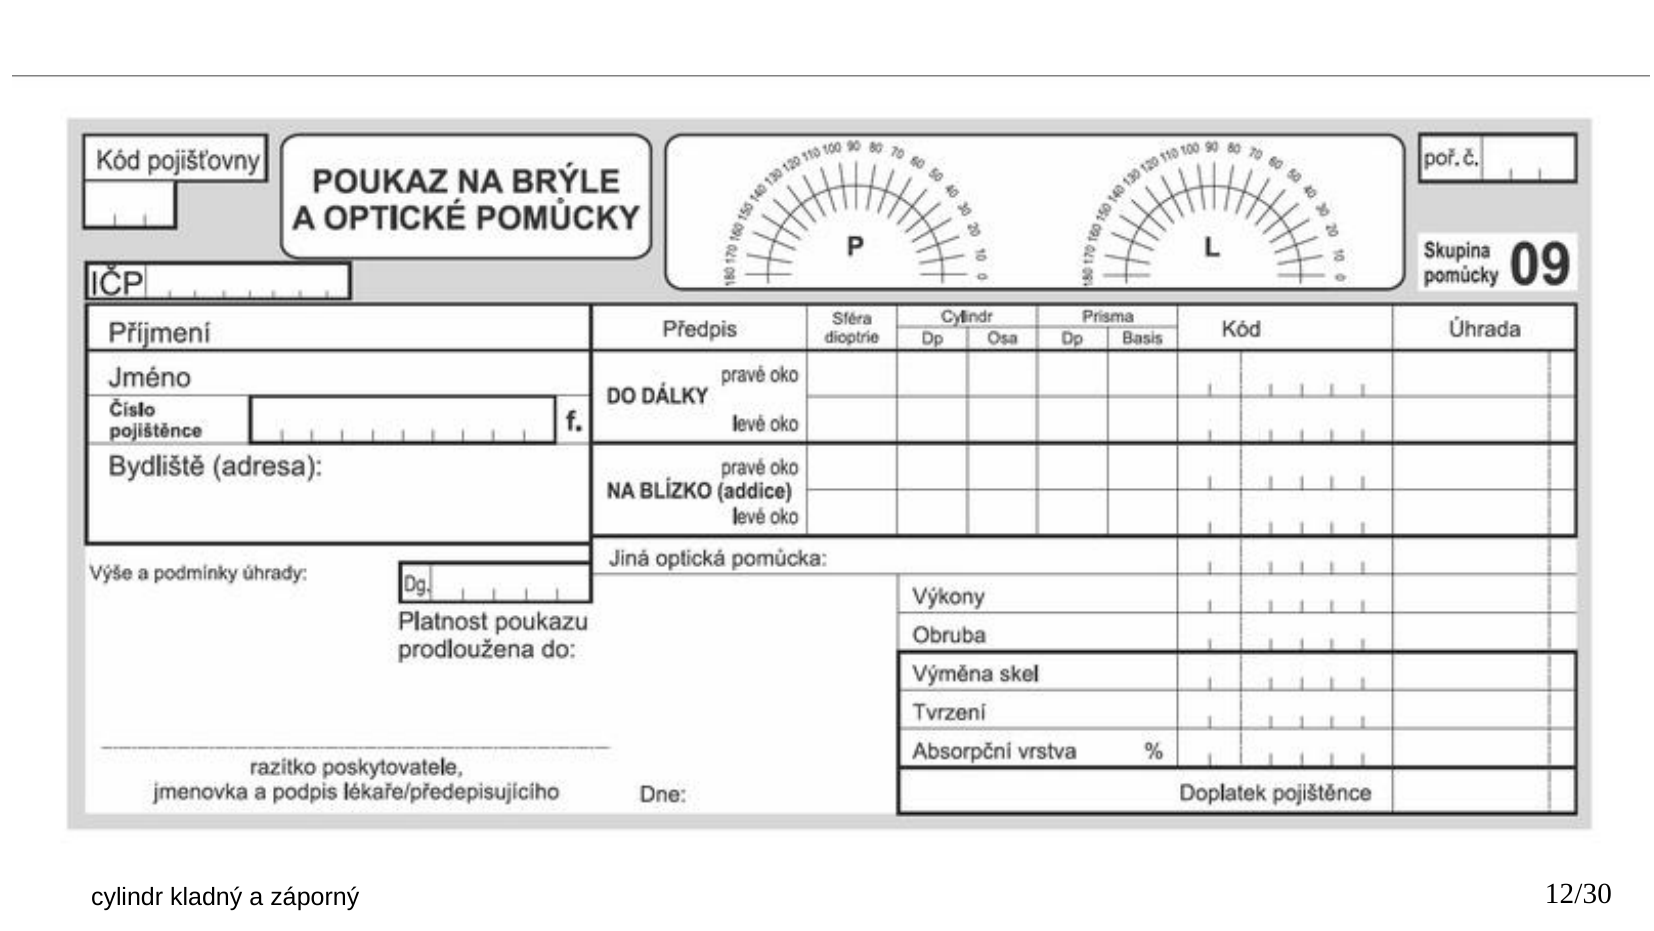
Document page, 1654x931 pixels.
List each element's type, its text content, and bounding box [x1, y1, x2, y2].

picture [12, 75, 1651, 858]
text_box cylindr kladný a záporný [76, 875, 376, 919]
